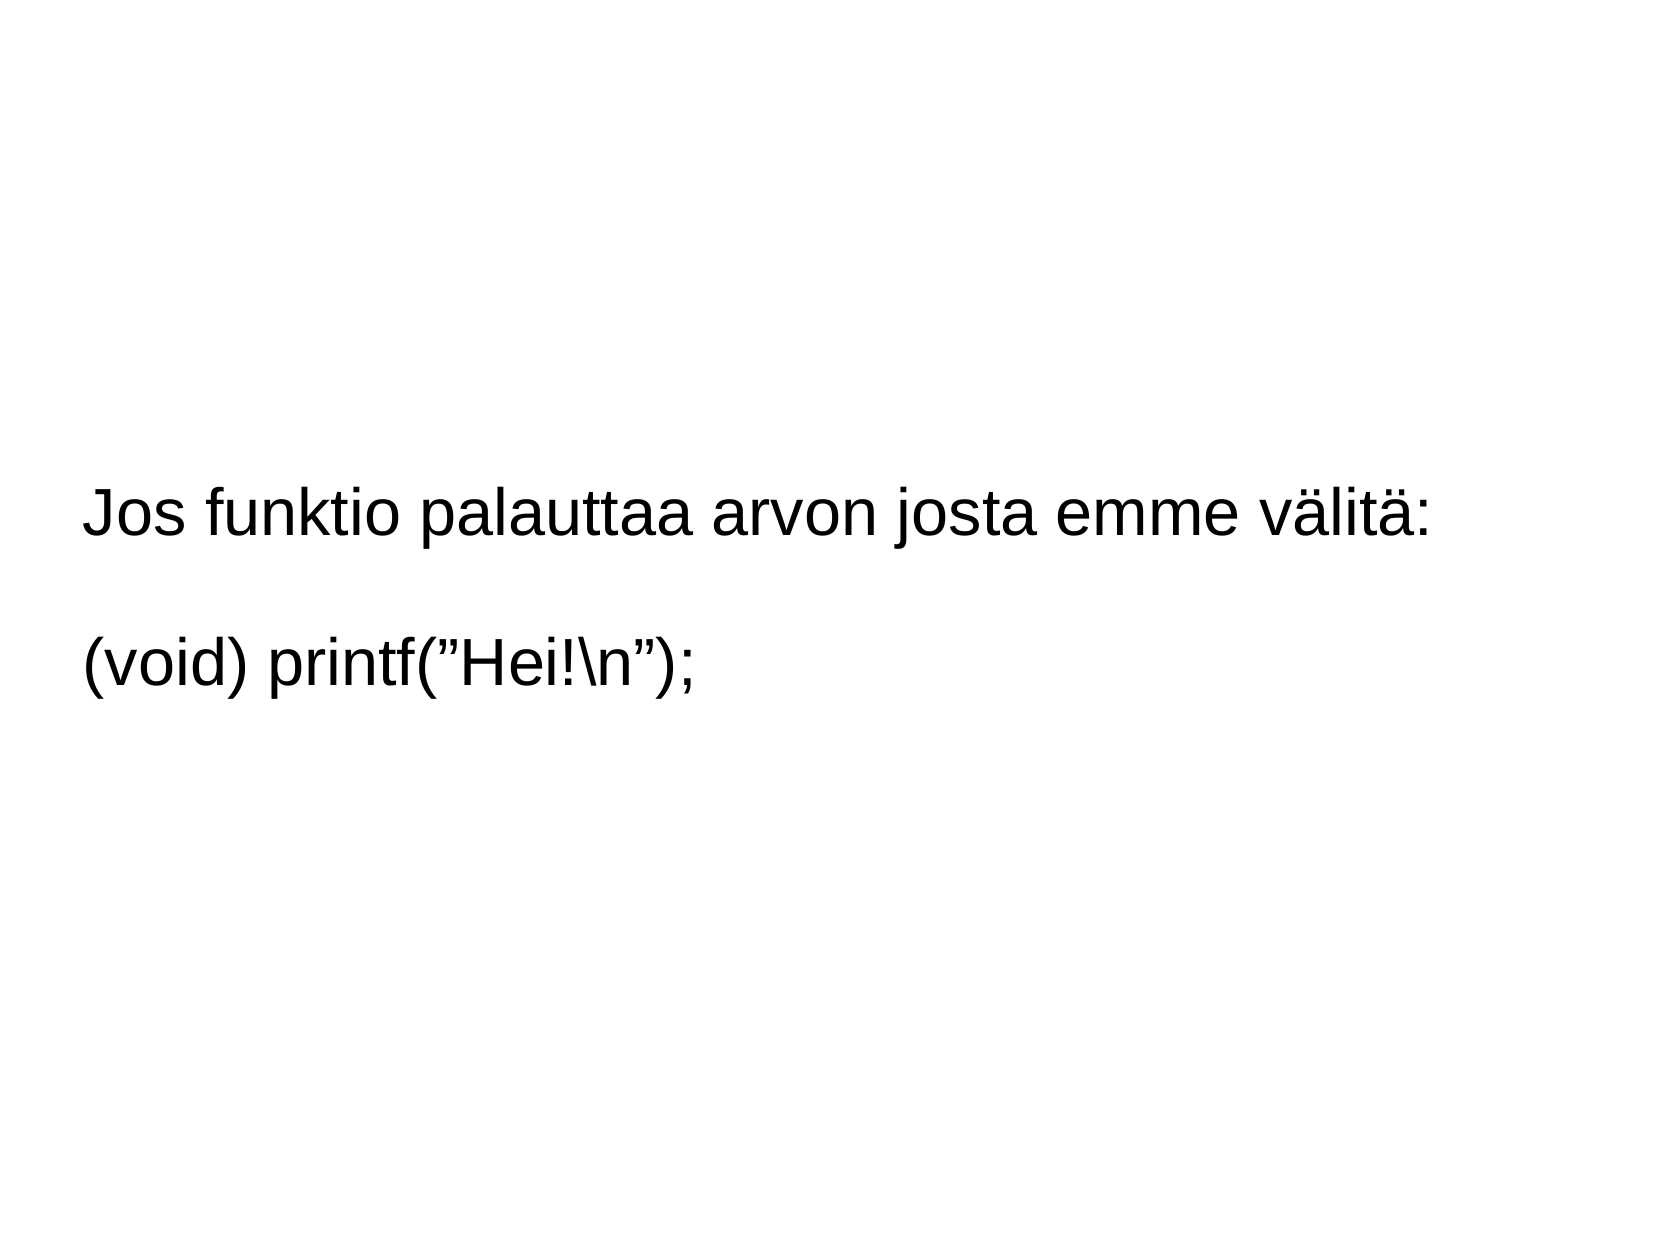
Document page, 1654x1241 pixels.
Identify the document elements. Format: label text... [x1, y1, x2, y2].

text_box Jos funktio palauttaa arvon josta emme välitä: (void) printf(”Hei!\n”); [82, 297, 1571, 1102]
